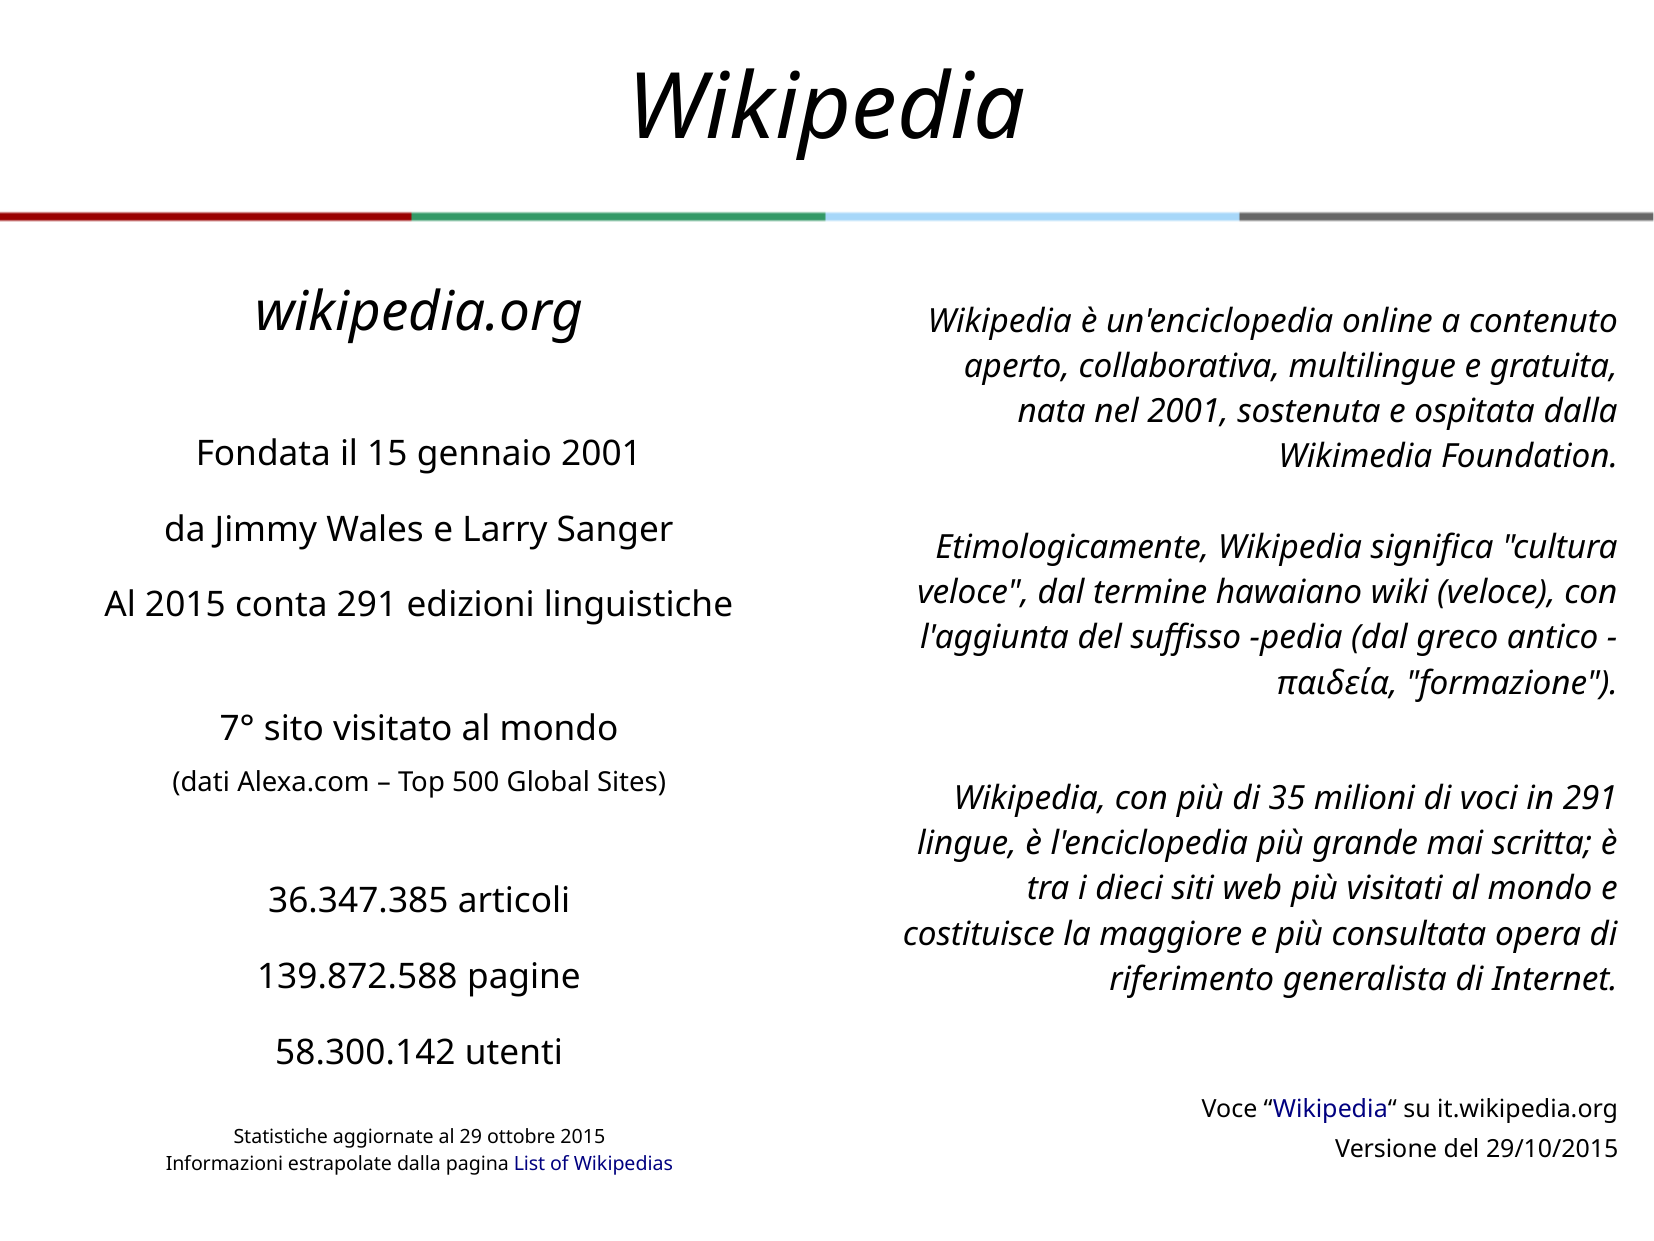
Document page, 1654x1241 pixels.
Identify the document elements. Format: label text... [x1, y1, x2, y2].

text_box Wikipedia è un'enciclopedia online a contenuto aperto, collaborativa, multilingue e gratuita, nata nel 2001, sostenuta e ospitata dalla Wikimedia Foundation. Etimologicamente, Wikipedia significa "cultura veloce", dal termine hawaiano wiki (veloce), con l'aggiunta del suffisso -pedia (dal greco antico -παιδεία, "formazione"). Wikipedia, con più di 35 milioni di voci in 291 lingue, è l'enciclopedia più grande mai scritta; è tra i dieci siti web più visitati al mondo e costituisce la maggiore e più consultata opera di riferimento generalista di Internet. Voce “Wikipedia“ su it.wikipedia.org Versione del 29/10/2015 [874, 289, 1634, 1171]
picture [0, 200, 1654, 235]
list wikipedia.org Fondata il 15 gennaio 2001 da Jimmy Wales e Larry Sanger Al 2015 conta 291 edizioni linguistiche 7° sito visitato al mondo (dati Alexa.com – Top 500 Global Sites) 36.347.385 articoli 139.872.588 pagine 58.300.142 utenti Statistiche aggiornate al 29 ottobre 2015 Informazioni estrapolate dalla pagina List of Wikipedias [41, 271, 798, 1182]
title Wikipedia [82, 0, 1571, 200]
